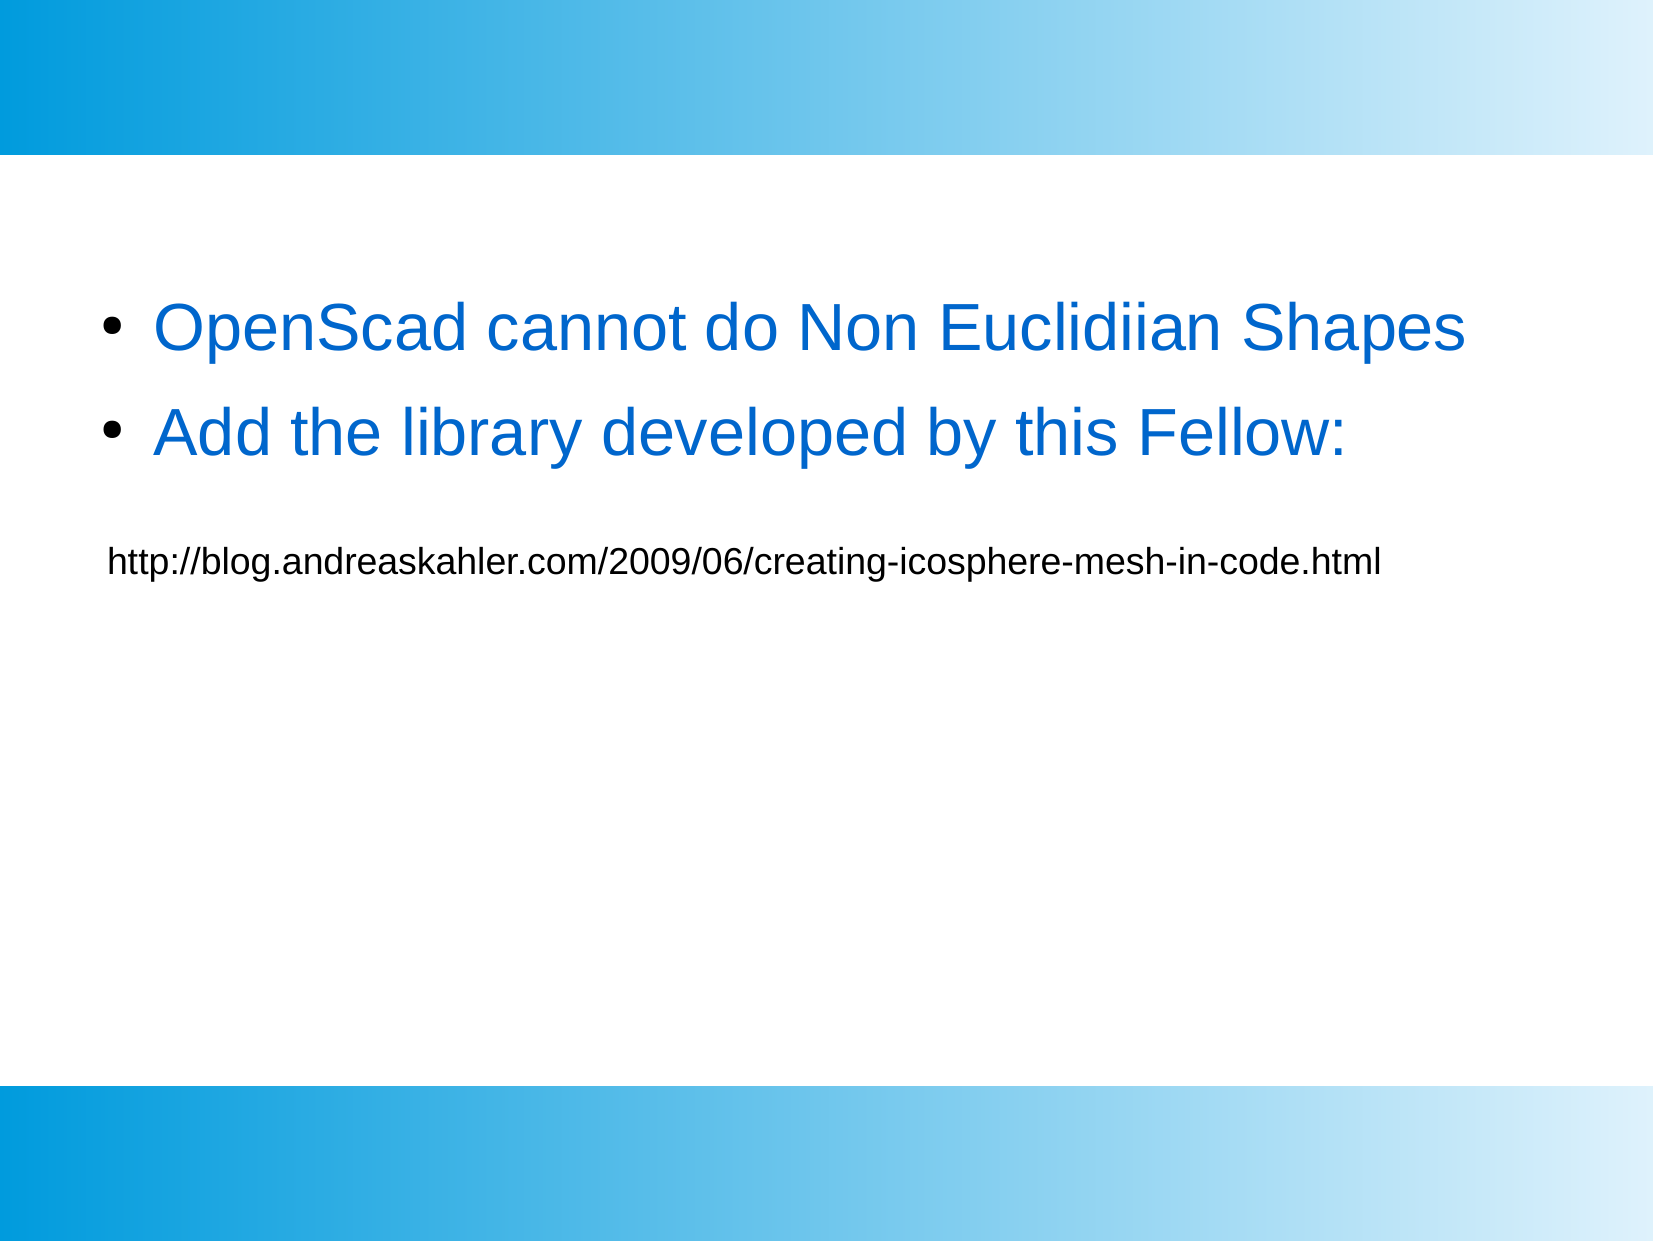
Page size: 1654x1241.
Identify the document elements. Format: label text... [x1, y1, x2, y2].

text_box http://blog.andreaskahler.com/2009/06/creating-icosphere-mesh-in-code.html [92, 532, 1397, 590]
list OpenScad cannot do Non Euclidiian Shapes Add the library developed by this Fellow: [82, 290, 1571, 1010]
